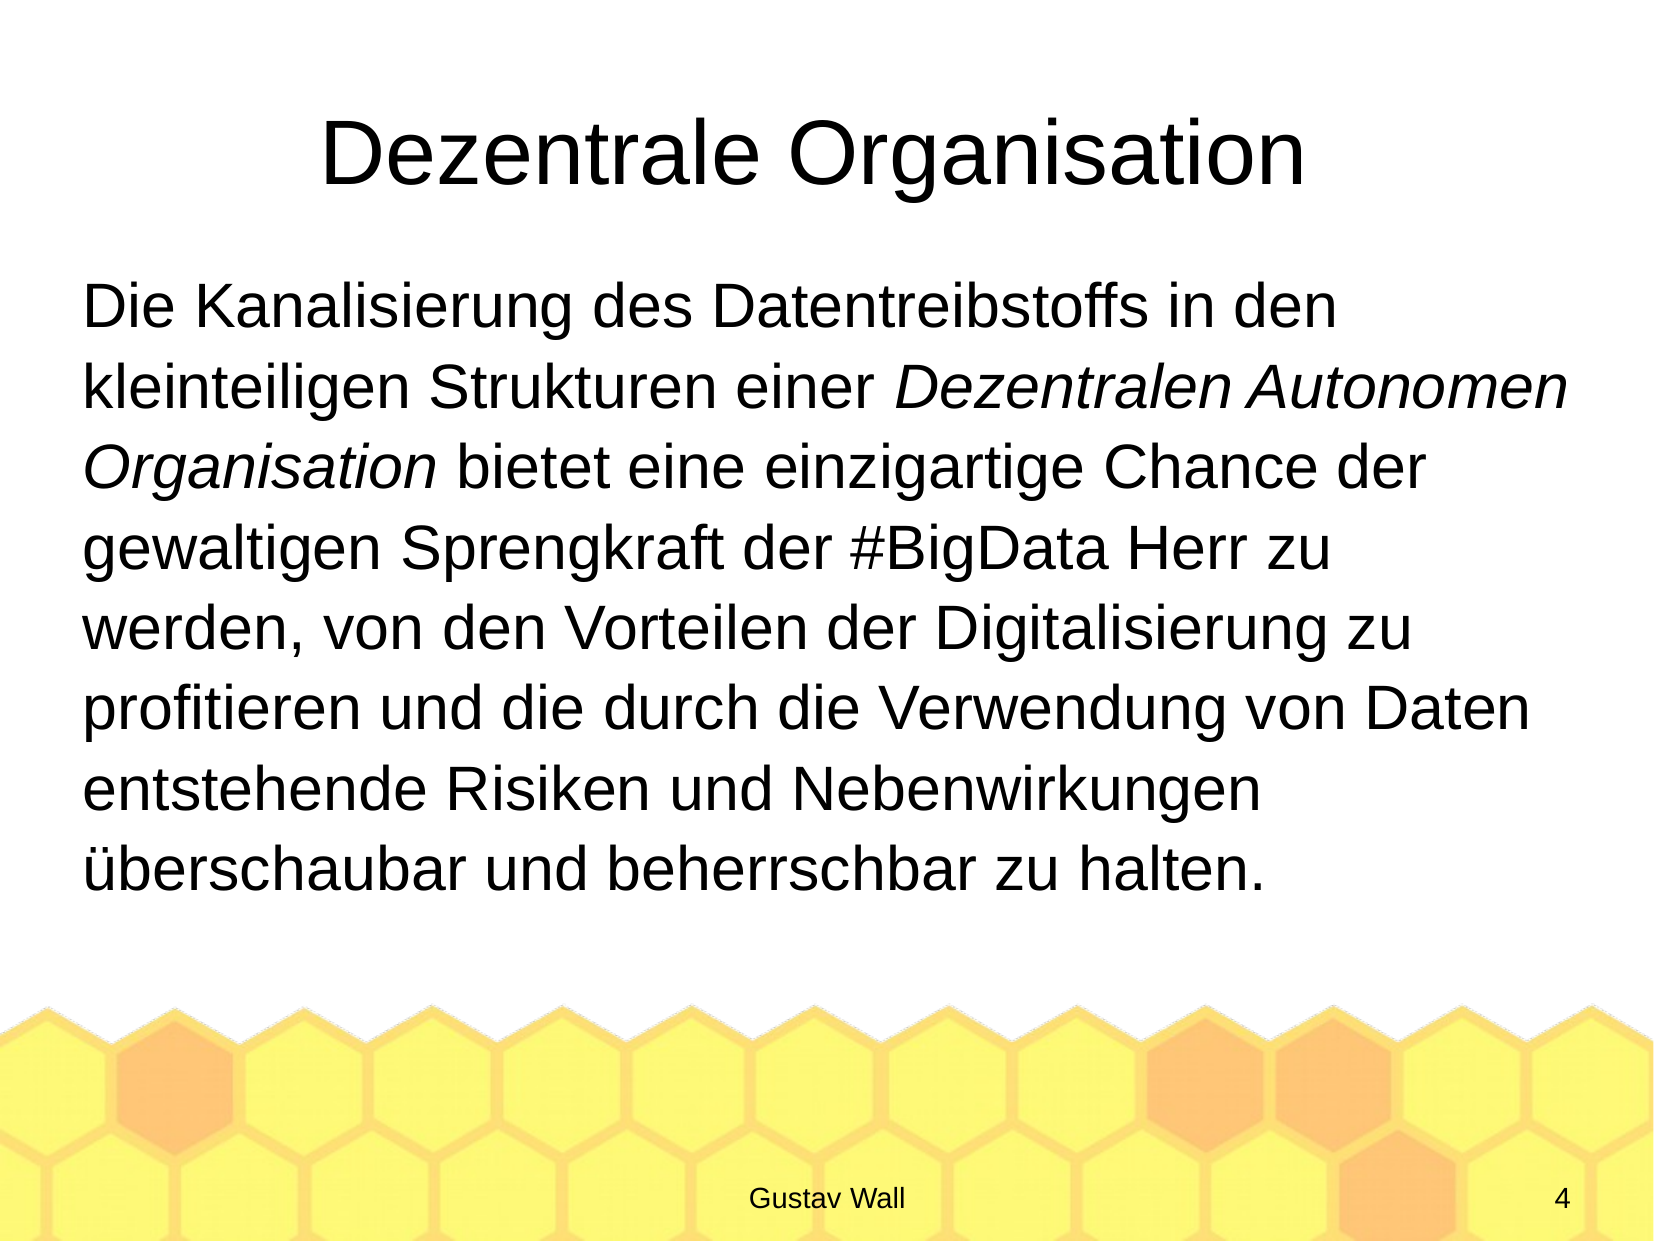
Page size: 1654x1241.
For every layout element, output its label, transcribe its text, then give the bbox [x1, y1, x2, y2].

title Dezentrale Organisation [82, 49, 1571, 257]
list Die Kanalisierung des Datentreibstoffs in den kleinteiligen Strukturen einer Dezentralen Autonomen Organisation bietet eine einzigartige Chance der gewaltigen Sprengkraft der #BigData Herr zu werden, von den Vorteilen der Digitalisierung zu profitieren und die durch die Verwendung von Daten entstehende Risiken und Nebenwirkungen überschaubar und beherrschbar zu halten. [82, 260, 1571, 980]
picture [0, 1001, 1654, 1241]
